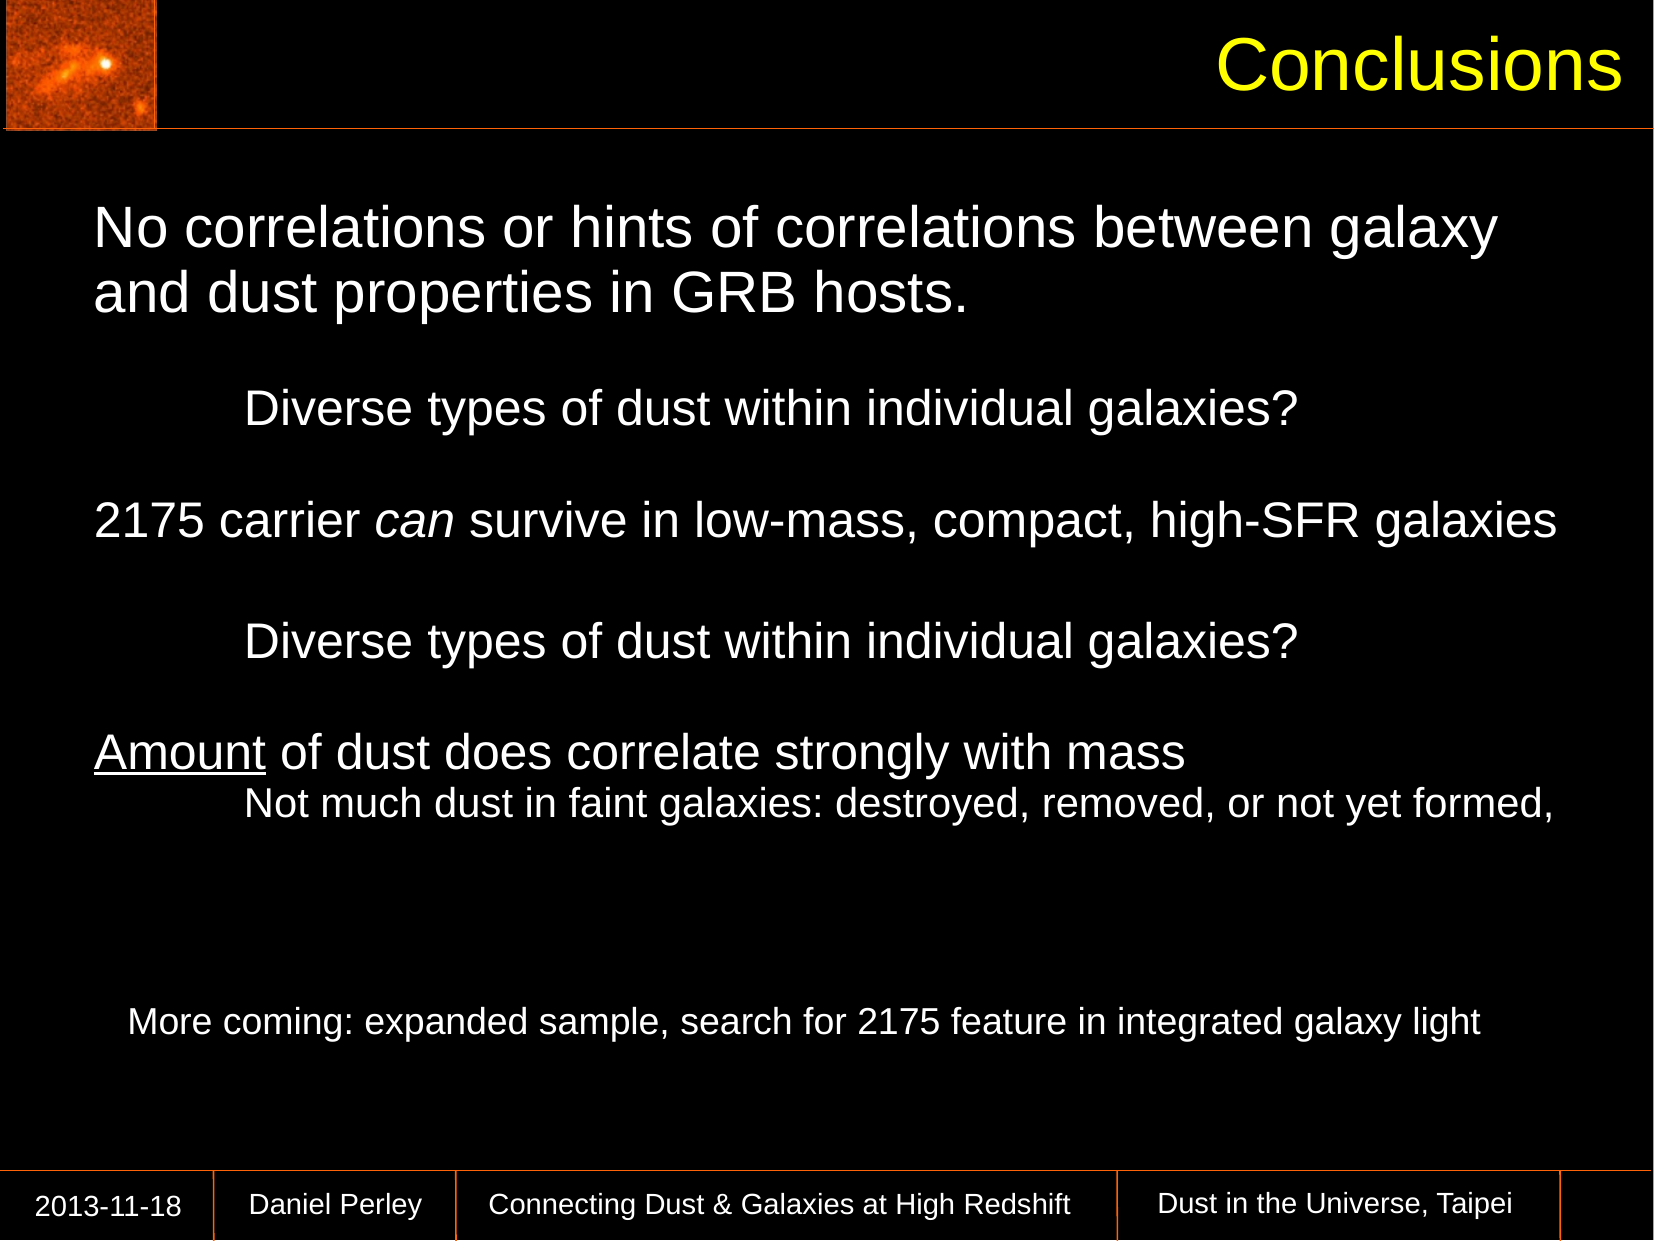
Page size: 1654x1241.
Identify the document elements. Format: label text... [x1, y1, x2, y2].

text_box No correlations or hints of correlations between galaxy and dust properties in GRB hosts. Diverse types of dust within individual galaxies? 2175 carrier can survive in low-mass, compact, high-SFR galaxies Diverse types of dust within individual galaxies? Amount of dust does correlate strongly with mass Not much dust in faint galaxies: destroyed, removed, or not yet formed, [79, 187, 1613, 890]
text_box More coming: expanded sample, search for 2175 feature in integrated galaxy light [112, 992, 1501, 1050]
picture [7, 0, 154, 128]
title Conclusions [187, 21, 1624, 108]
